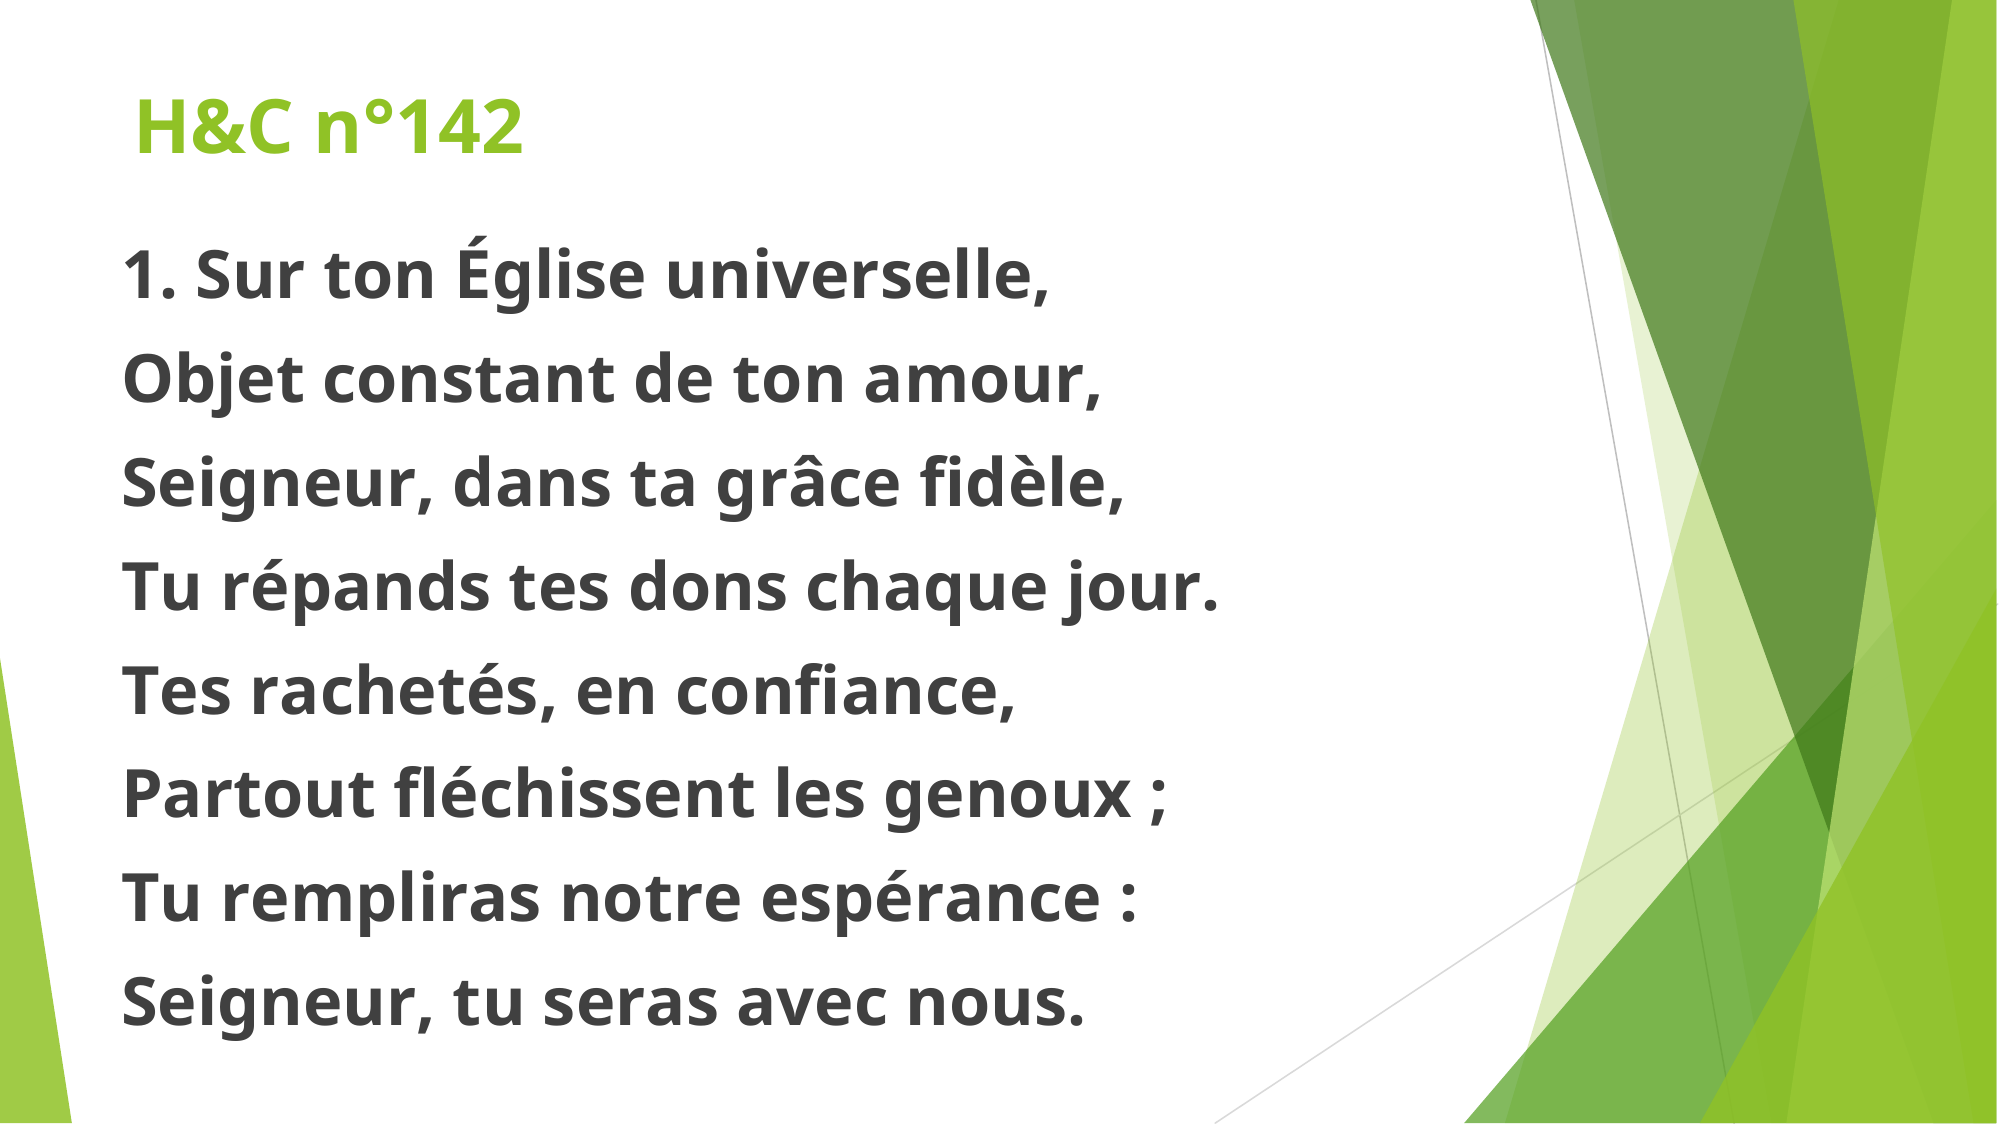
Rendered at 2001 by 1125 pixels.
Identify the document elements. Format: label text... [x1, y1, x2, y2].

text_box 1. Sur ton Église universelle, Objet constant de ton amour, Seigneur, dans ta grâce fidèle, Tu répands tes dons chaque jour. Tes rachetés, en confiance, Partout fléchissent les genoux ; Tu rempliras notre espérance : Seigneur, tu seras avec nous. [106, 212, 2001, 1037]
text_box H&C n°142 [118, 70, 1522, 178]
